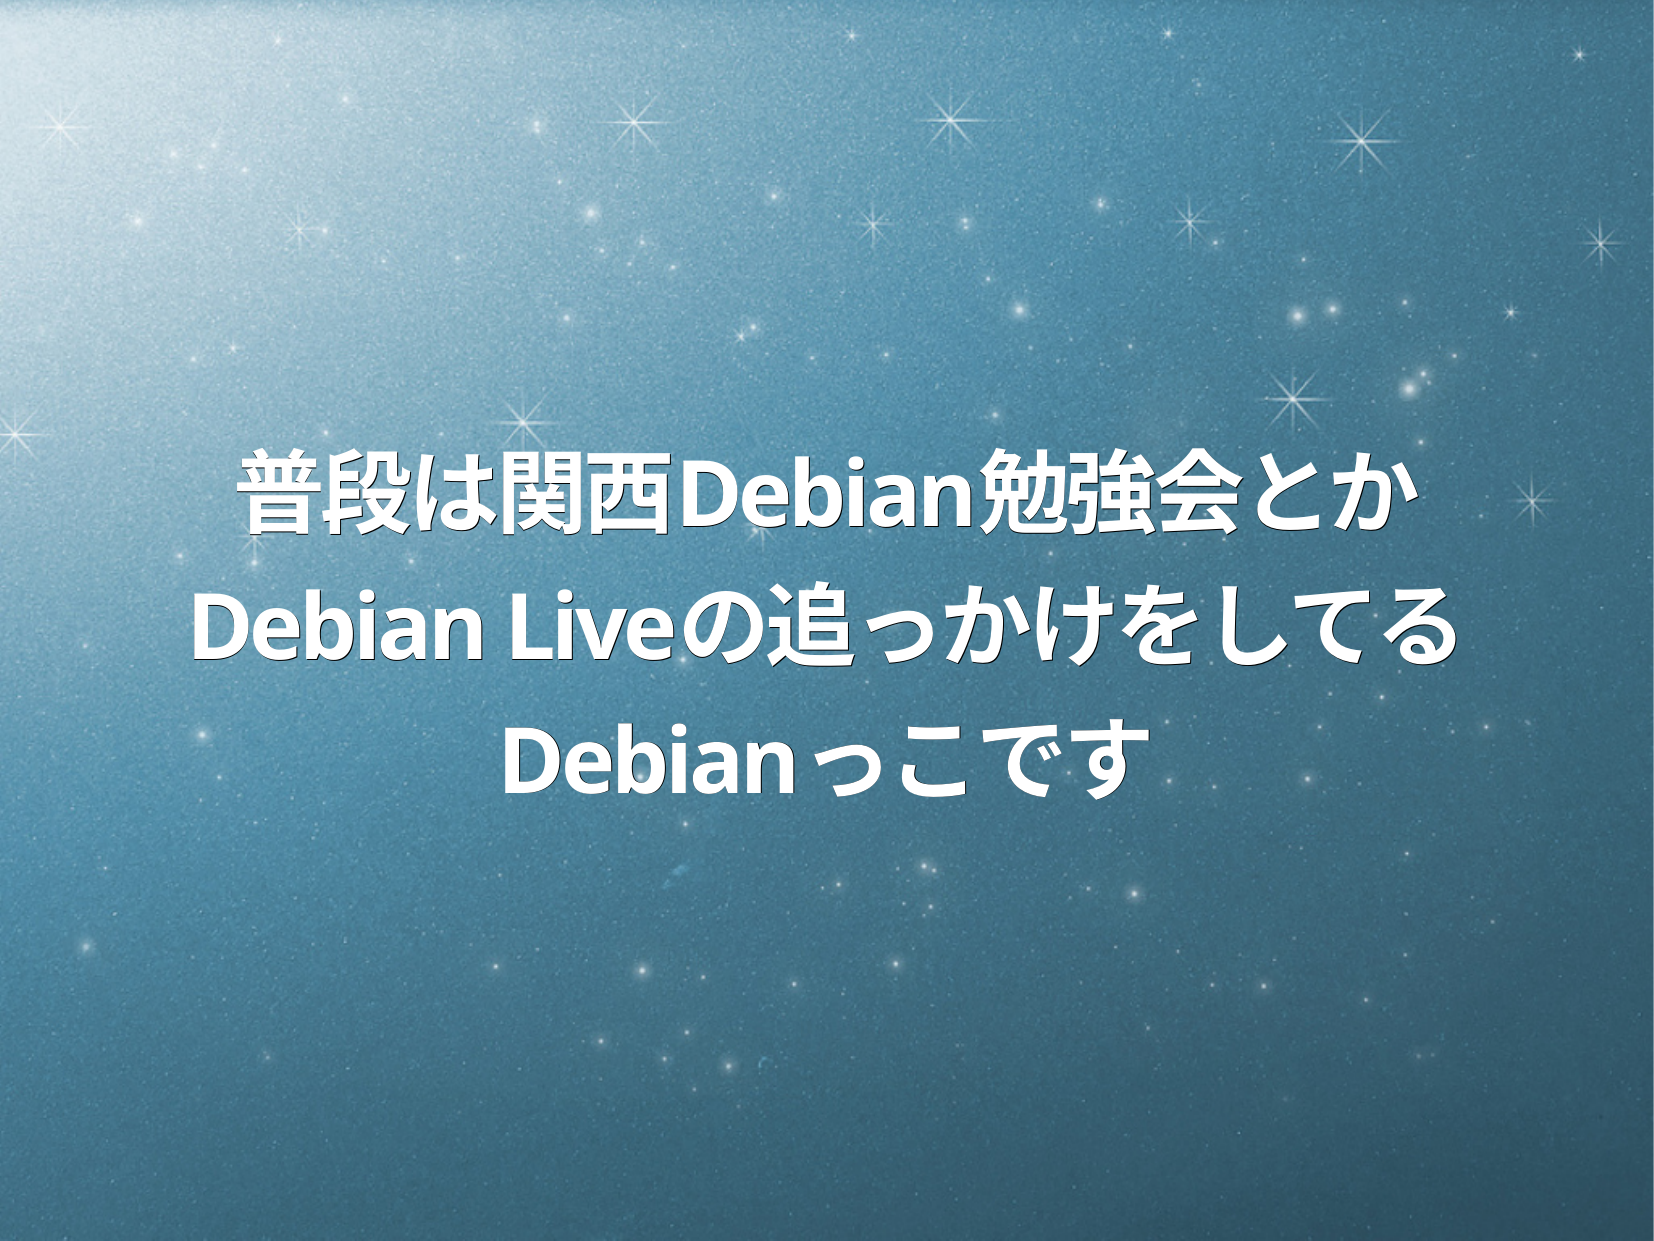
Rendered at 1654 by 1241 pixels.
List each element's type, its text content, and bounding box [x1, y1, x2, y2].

title 普段は関西Debian勉強会とか Debian Liveの追っかけをしてるDebianっこです [82, 414, 1571, 826]
picture [0, 0, 1654, 1241]
